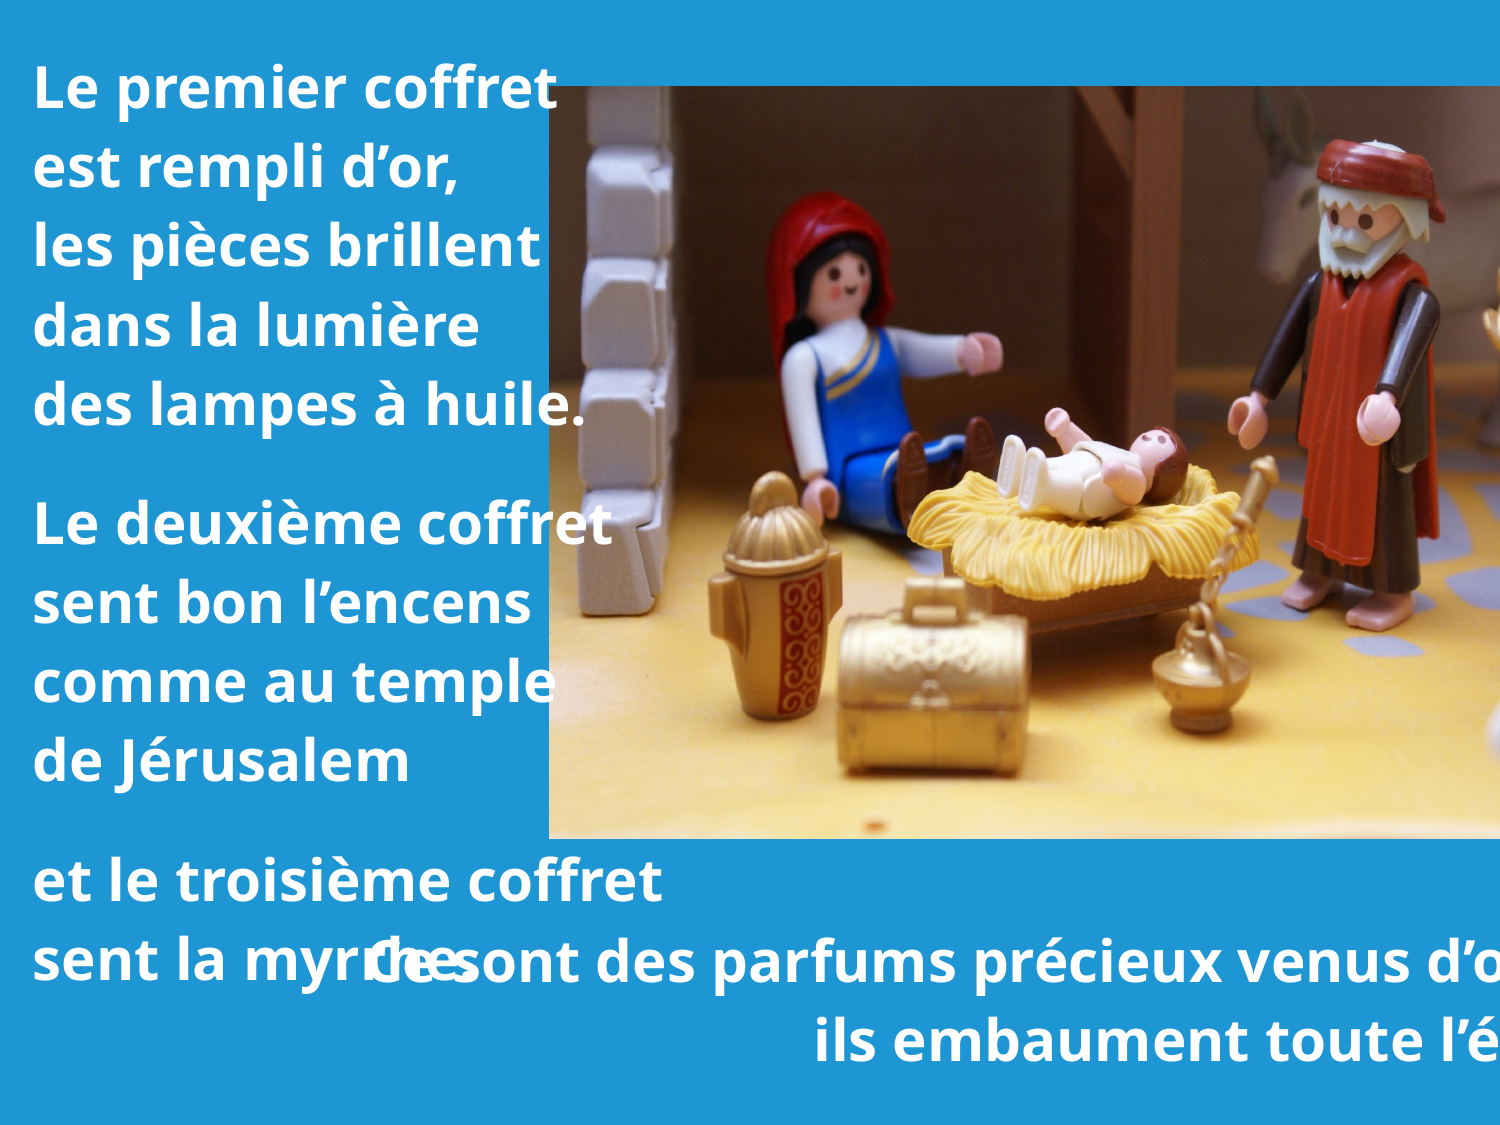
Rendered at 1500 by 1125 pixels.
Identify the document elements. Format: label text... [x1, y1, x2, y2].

picture [680, 86, 1500, 839]
text_box Le premier coffret est rempli d’or, les pièces brillent dans la lumière des lampes à huile. Le deuxième coffret sent bon l’encens comme au temple de Jérusalem et le troisième coffret sent la myrrhe. [17, 30, 680, 1005]
text_box Ce sont des parfums précieux venus d’orient, ils embaument toute l’étable. [350, 905, 1500, 1125]
